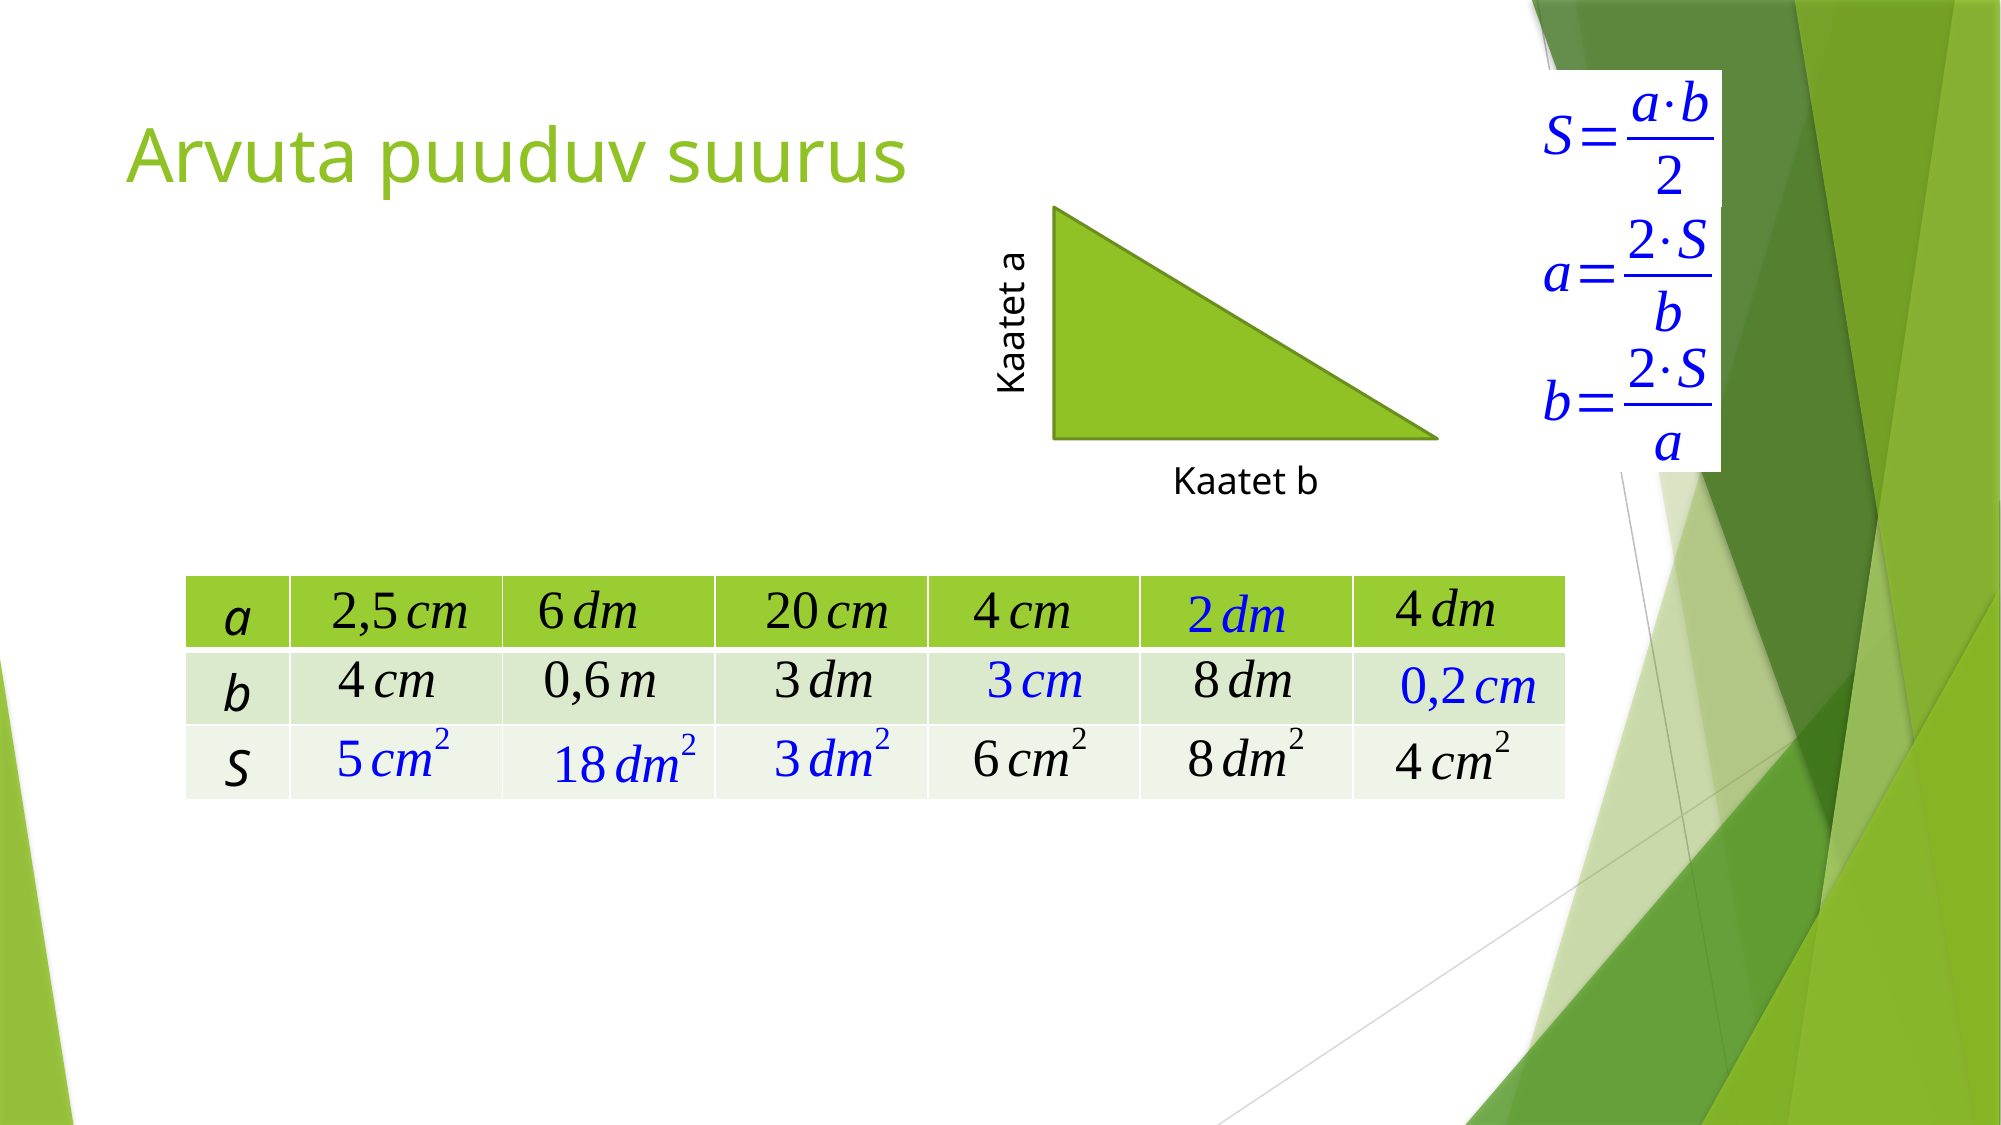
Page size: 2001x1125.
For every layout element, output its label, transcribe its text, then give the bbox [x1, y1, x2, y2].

table_header [291, 576, 502, 647]
title Arvuta puuduv suurus [111, 99, 1522, 317]
chart [1387, 578, 1504, 638]
chart [1186, 648, 1300, 709]
table_cell [929, 653, 1139, 724]
chart [767, 720, 897, 788]
chart [330, 720, 457, 789]
chart [531, 580, 645, 641]
table_cell [1354, 726, 1565, 799]
table_header [1354, 576, 1565, 647]
table_cell [1141, 653, 1352, 724]
chart [537, 649, 665, 710]
table_header [503, 576, 714, 647]
chart [330, 649, 443, 710]
text_box Kaatet a [979, 236, 1040, 410]
chart [1181, 583, 1294, 644]
table_cell [291, 653, 502, 724]
table_cell [503, 653, 714, 724]
table_cell [716, 653, 927, 724]
table_header a [186, 576, 289, 647]
table_cell [929, 726, 1139, 799]
chart [1393, 655, 1544, 716]
chart [547, 726, 704, 794]
table_cell [291, 726, 502, 799]
list [111, 354, 1067, 1018]
chart [759, 580, 896, 641]
chart [1535, 69, 1723, 473]
table_cell [1141, 726, 1352, 799]
table_header [929, 576, 1139, 647]
chart [980, 649, 1090, 710]
table_header [716, 576, 927, 647]
chart [966, 720, 1094, 788]
chart [767, 649, 881, 710]
table_cell S [186, 726, 289, 799]
text_box Kaatet b [1157, 449, 1334, 510]
chart [1181, 720, 1311, 788]
table_cell [716, 726, 927, 799]
table_cell b [186, 653, 289, 724]
chart [1387, 723, 1517, 792]
table_header [1141, 576, 1352, 647]
text_box [1053, 207, 1438, 439]
chart [965, 580, 1079, 641]
table_cell [1354, 653, 1565, 724]
table_cell [503, 726, 714, 799]
chart [324, 580, 476, 641]
